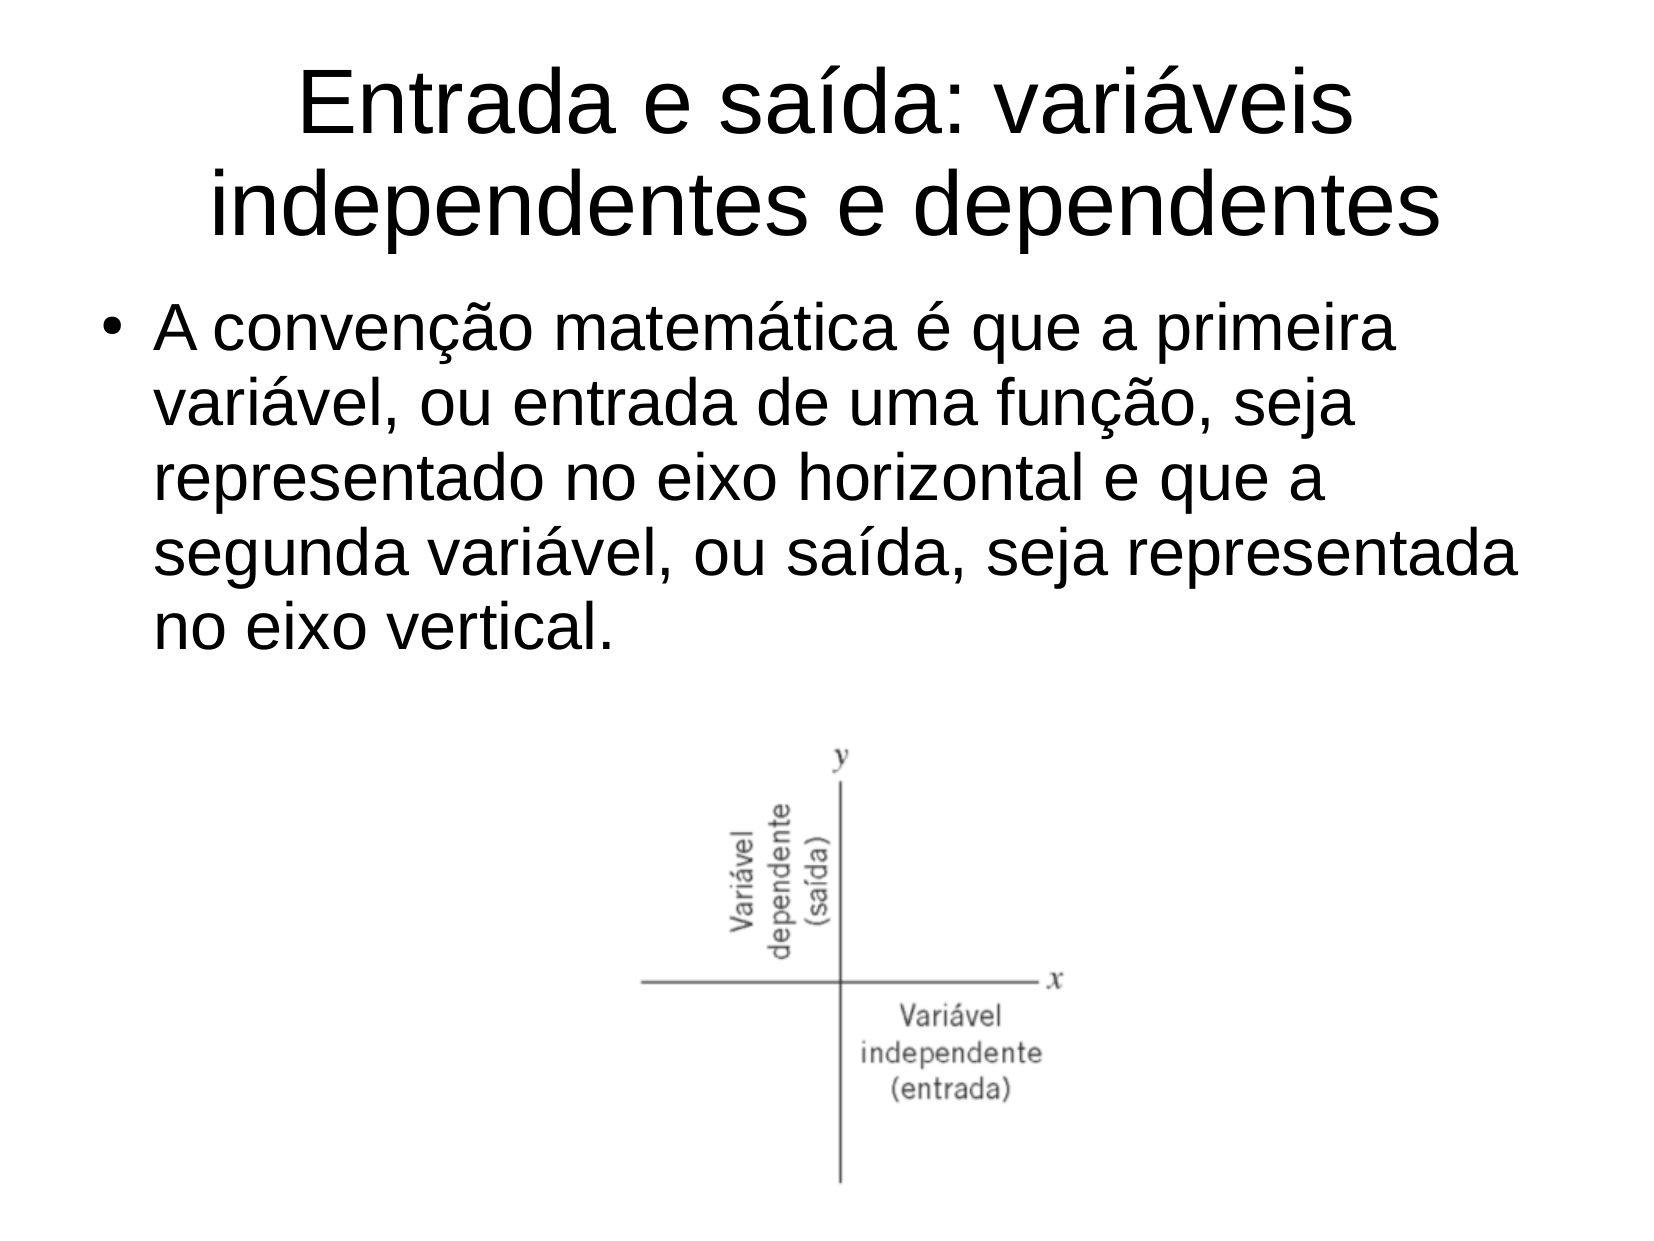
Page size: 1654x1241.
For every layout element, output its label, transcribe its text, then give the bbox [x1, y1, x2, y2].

picture [543, 673, 1131, 1194]
title Entrada e saída: variáveis independentes e dependentes [82, 49, 1571, 257]
list A convenção matemática é que a primeira variável, ou entrada de uma função, seja representado no eixo horizontal e que a segunda variável, ou saída, seja representada no eixo vertical. [82, 290, 1571, 1010]
